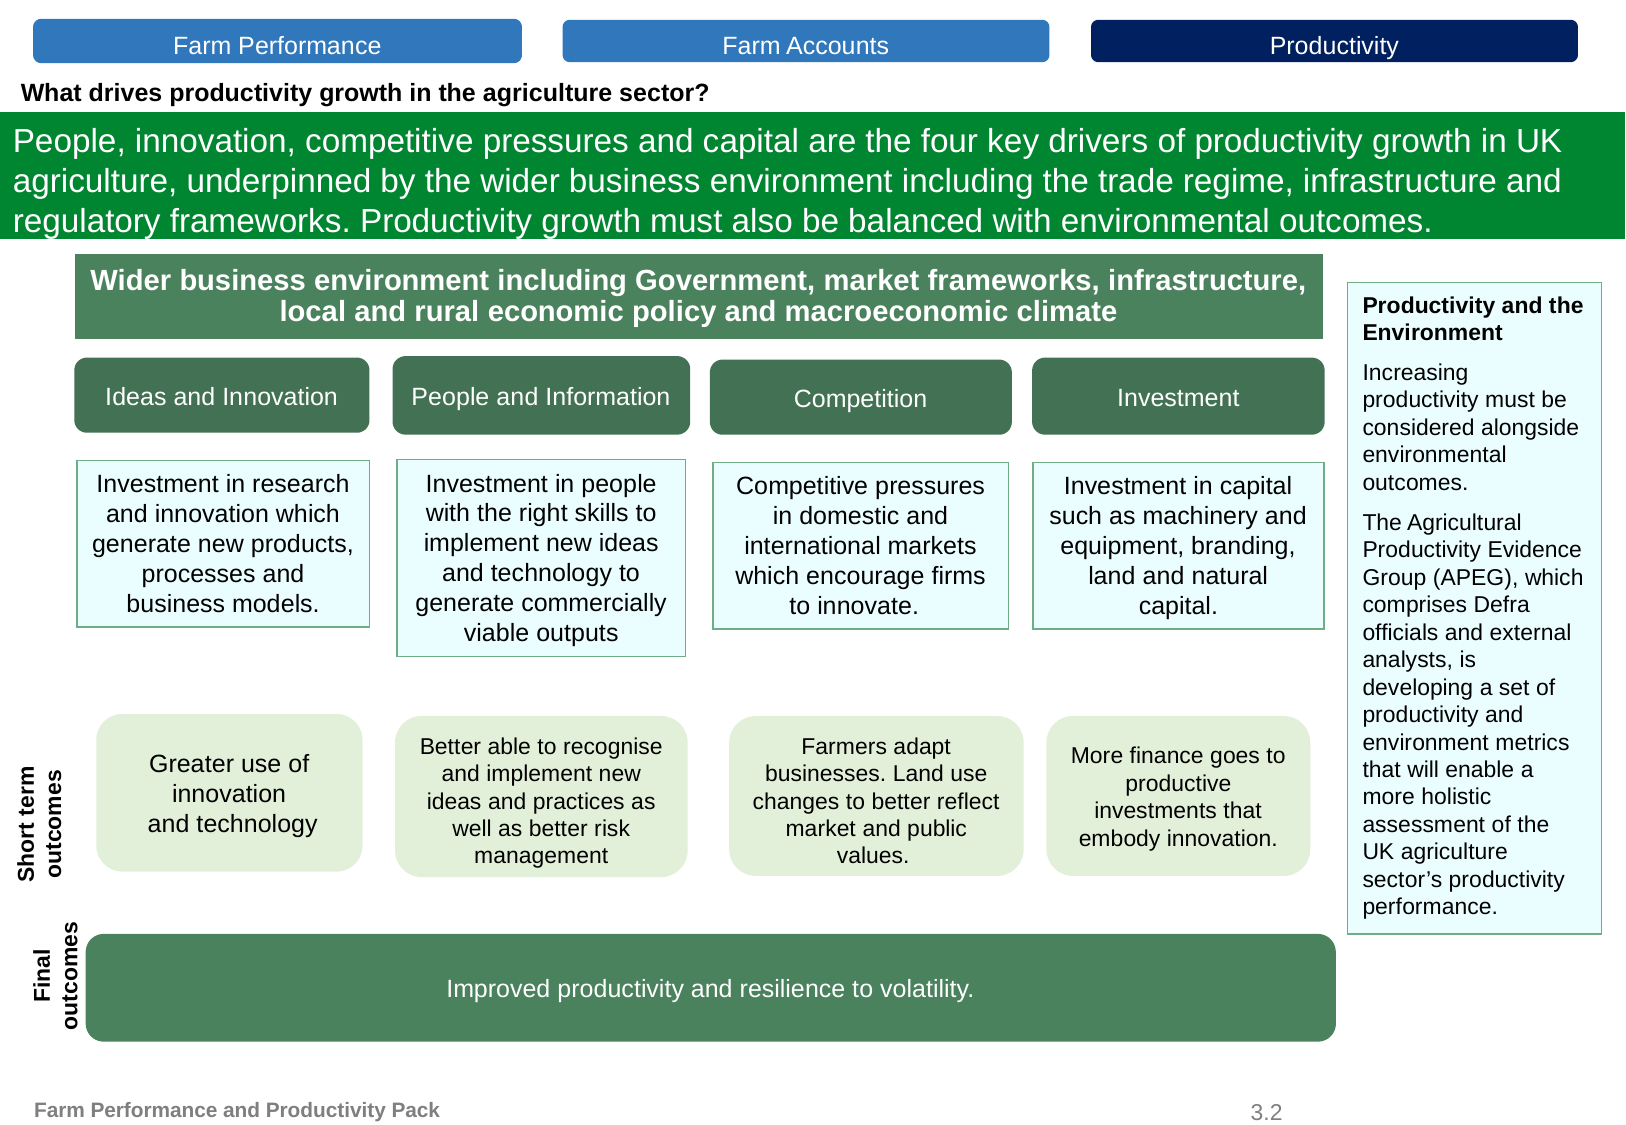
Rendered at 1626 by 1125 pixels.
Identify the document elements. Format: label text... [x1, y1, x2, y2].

text_box What drives productivity growth in the agriculture sector? [5, 68, 733, 112]
text_box Ideas and Innovation [74, 357, 370, 433]
text_box Investment [1032, 357, 1325, 435]
text_box Wider business environment including Government, market frameworks, infrastructure, local and rural economic policy and macroeconomic climate [75, 254, 1323, 339]
text_box Short term outcomes [3, 732, 74, 916]
text_box Farmers adapt businesses. Land use changes to better reflect market and public values. [729, 715, 1024, 876]
text_box Farm Performance [34, 19, 521, 63]
text_box Investment in capital such as machinery and equipment, branding, land and natural capital. [1032, 462, 1325, 629]
text_box Farm Performance and Productivity Pack [34, 1097, 440, 1122]
text_box Better able to recognise and implement new ideas and practices as well as better risk management [395, 715, 688, 878]
text_box Investment in people with the right skills to implement new ideas and technology to generate commercially viable outputs [397, 459, 686, 657]
text_box People, innovation, competitive pressures and capital are the four key drivers of productivity growth in UK agriculture, underpinned by the wider business environment including the trade regime, infrastructure and regulatory frameworks. Productivity growth must also be balanced with environmental outcomes. [0, 112, 1625, 239]
text_box People and Information [392, 356, 691, 435]
text_box Competition [709, 359, 1012, 435]
text_box Investment in research and innovation which generate new products, processes and business models. [76, 460, 370, 627]
text_box Productivity [1091, 19, 1578, 63]
text_box Greater use of innovation and technology [96, 713, 363, 872]
text_box Final outcomes [19, 884, 91, 1068]
text_box More finance goes to productive investments that embody innovation. [1046, 715, 1311, 876]
text_box Farm Accounts [562, 19, 1050, 63]
text_box Productivity and the Environment Increasing productivity must be considered alongside environmental outcomes. The Agricultural Productivity Evidence Group (APEG), which comprises Defra officials and external analysts, is developing a set of productivity and environment metrics that will enable a more holistic assessment of the UK agriculture sector’s productivity performance. [1347, 282, 1602, 934]
text_box 3.2 [1235, 1081, 1602, 1125]
text_box Competitive pressures in domestic and international markets which encourage firms to innovate. [712, 462, 1009, 629]
text_box Improved productivity and resilience to volatility. [85, 933, 1336, 1042]
